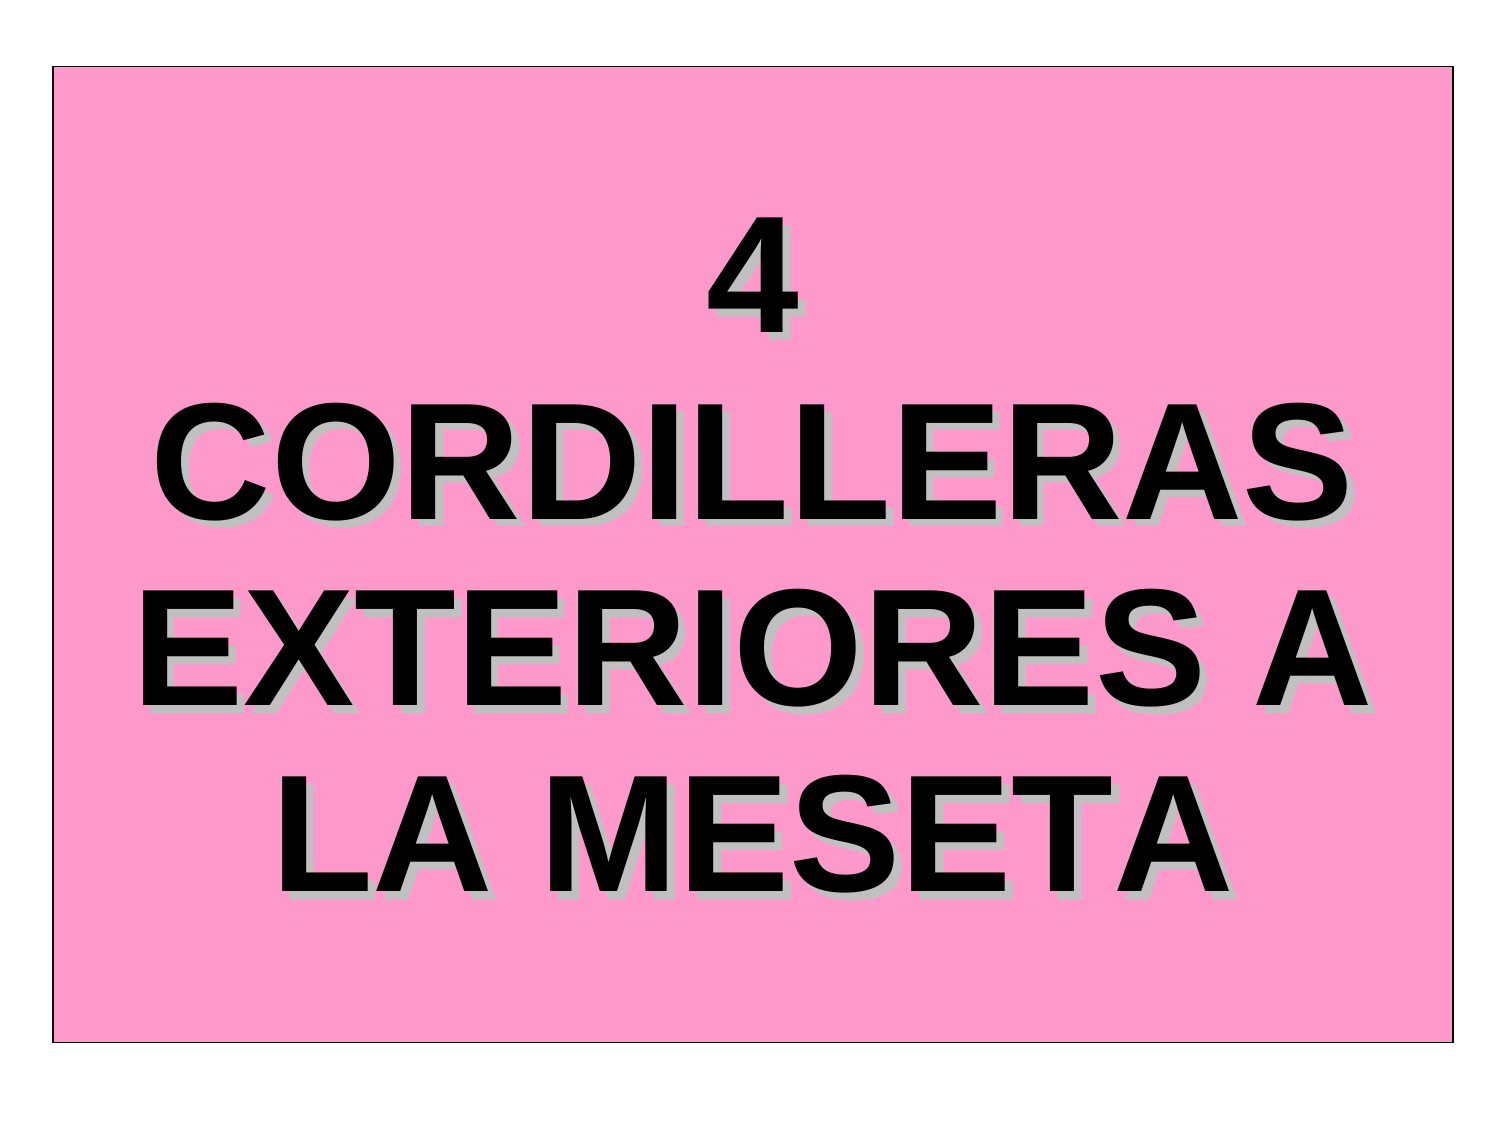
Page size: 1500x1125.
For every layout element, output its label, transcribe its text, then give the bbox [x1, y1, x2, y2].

text_box 4 CORDILLERAS EXTERIORES A LA MESETA [53, 66, 1453, 1043]
